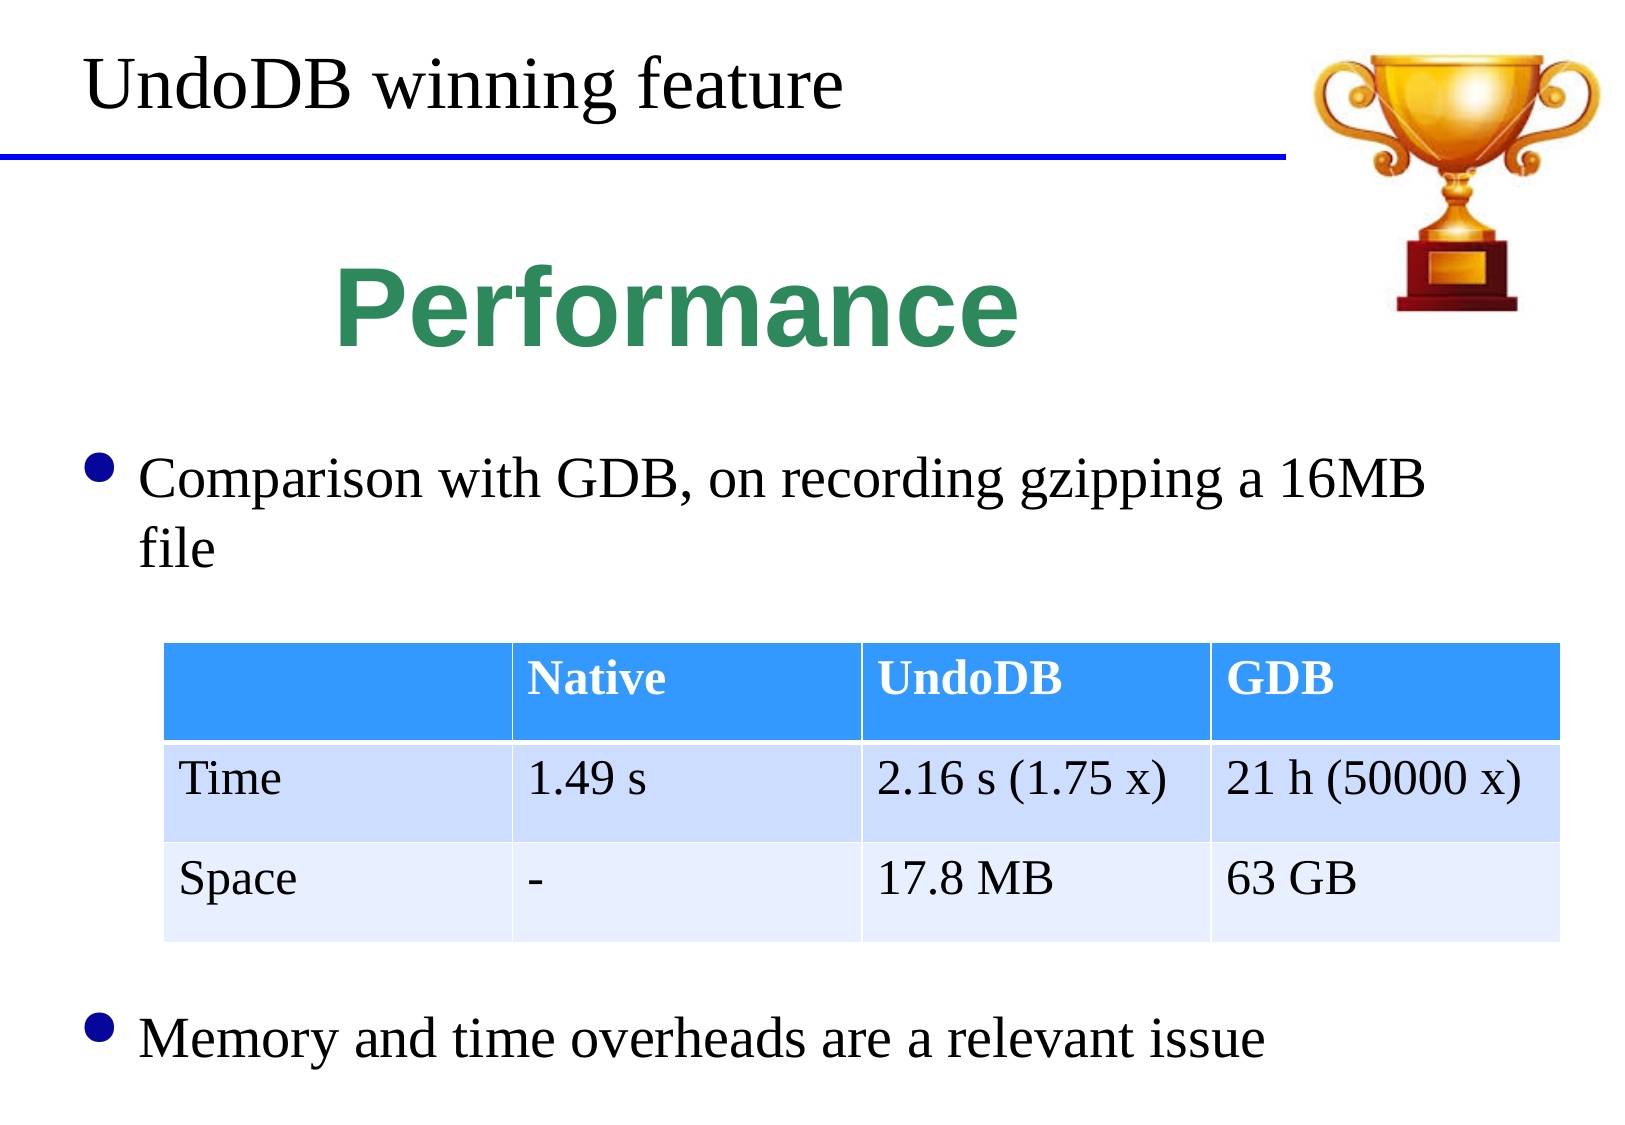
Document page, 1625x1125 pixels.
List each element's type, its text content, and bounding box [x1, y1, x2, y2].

table_header UndoDB [863, 643, 1210, 740]
table_cell 1.49 s [513, 745, 861, 842]
table_cell 2.16 s (1.75 x) [863, 745, 1210, 842]
picture [1286, 0, 1625, 360]
table_cell Time [164, 745, 512, 842]
table_header GDB [1212, 643, 1560, 740]
text_box Performance [196, 226, 1158, 377]
table_header Native [513, 643, 861, 740]
table_cell Space [164, 843, 512, 942]
table_header [164, 643, 512, 740]
table_cell 63 GB [1212, 843, 1560, 942]
list Comparison with GDB, on recording gzipping a 16MB file Memory and time overheads are a relevant issue [67, 198, 1478, 1061]
title UndoDB winning feature [67, 27, 1286, 131]
table_cell - [513, 843, 861, 942]
table_cell 21 h (50000 x) [1212, 745, 1560, 842]
table_cell 17.8 MB [863, 843, 1210, 942]
